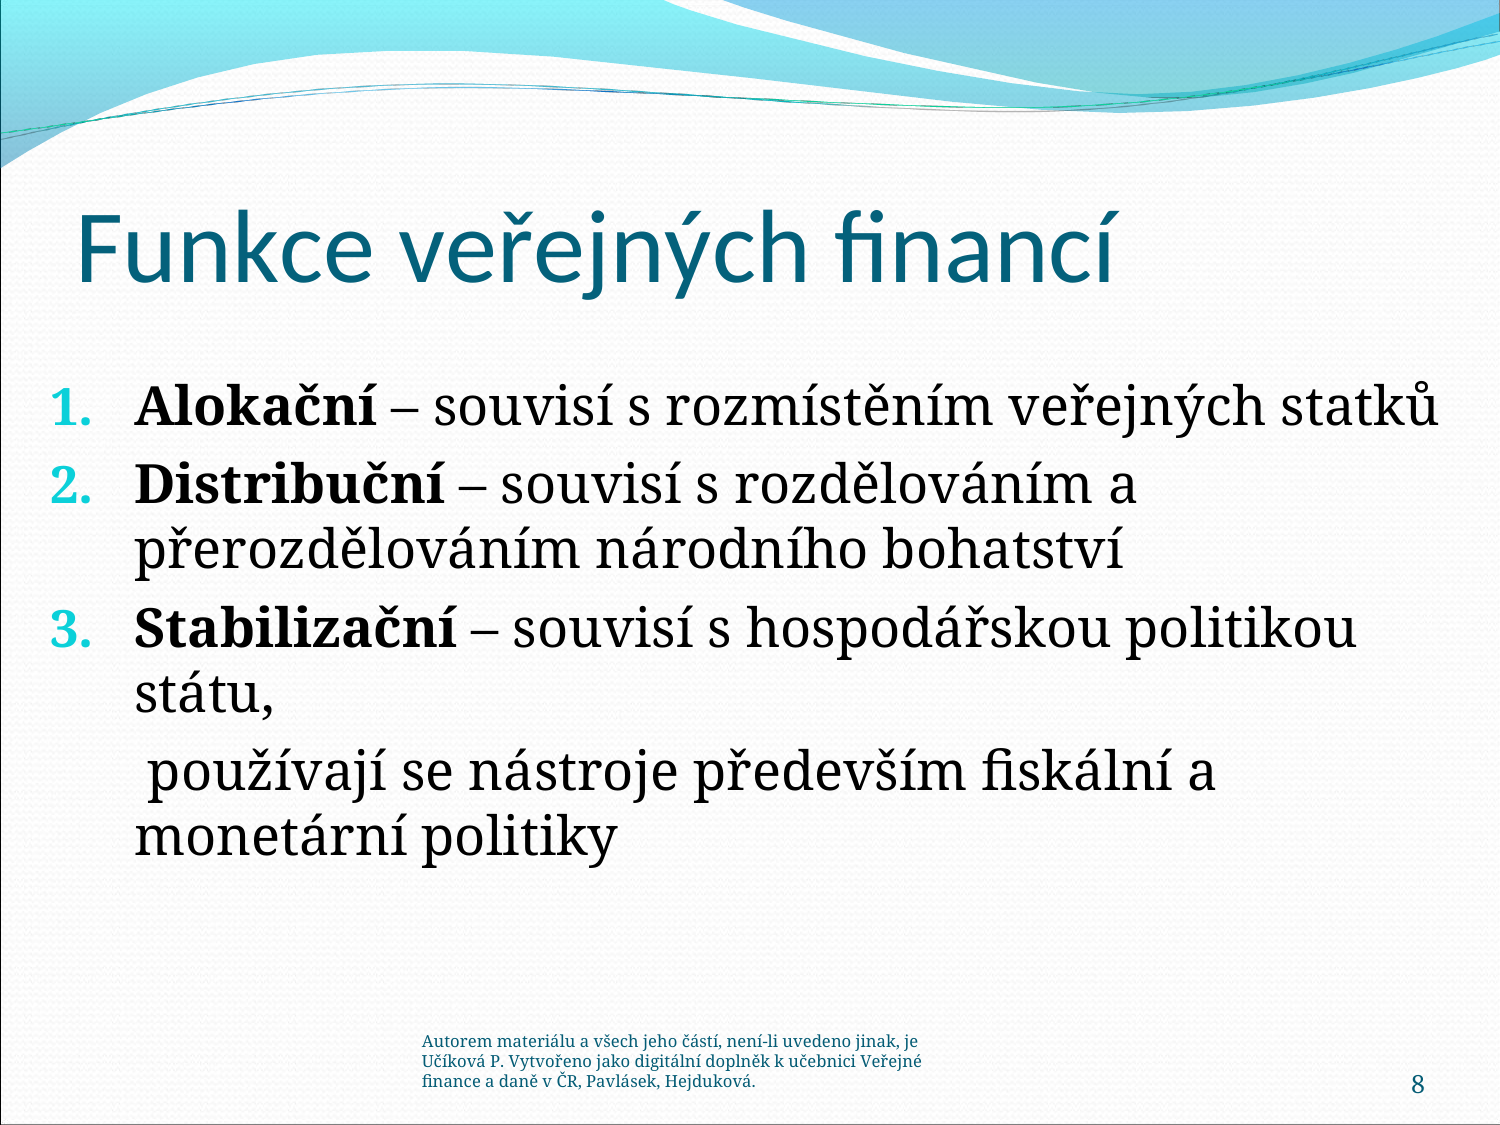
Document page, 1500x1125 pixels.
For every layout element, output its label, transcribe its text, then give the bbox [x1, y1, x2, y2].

title Funkce veřejných financí [75, 115, 1426, 304]
list Alokační – souvisí s rozmístěním veřejných statků Distribuční – souvisí s rozdělováním a přerozdělováním národního bohatství Stabilizační – souvisí s hospodářskou politikou státu, používají se nástroje především fiskální a monetární politiky [35, 363, 1465, 1045]
text_box Autorem materiálu a všech jeho částí, není-li uvedeno jinak, je Učíková P. Vytvořeno jako digitální doplněk k učebnici Veřejné finance a daně v ČR, Pavlásek, Hejduková. [421, 1031, 985, 1092]
text_box <číslo> [1299, 1042, 1426, 1103]
picture [0, 0, 1500, 1125]
